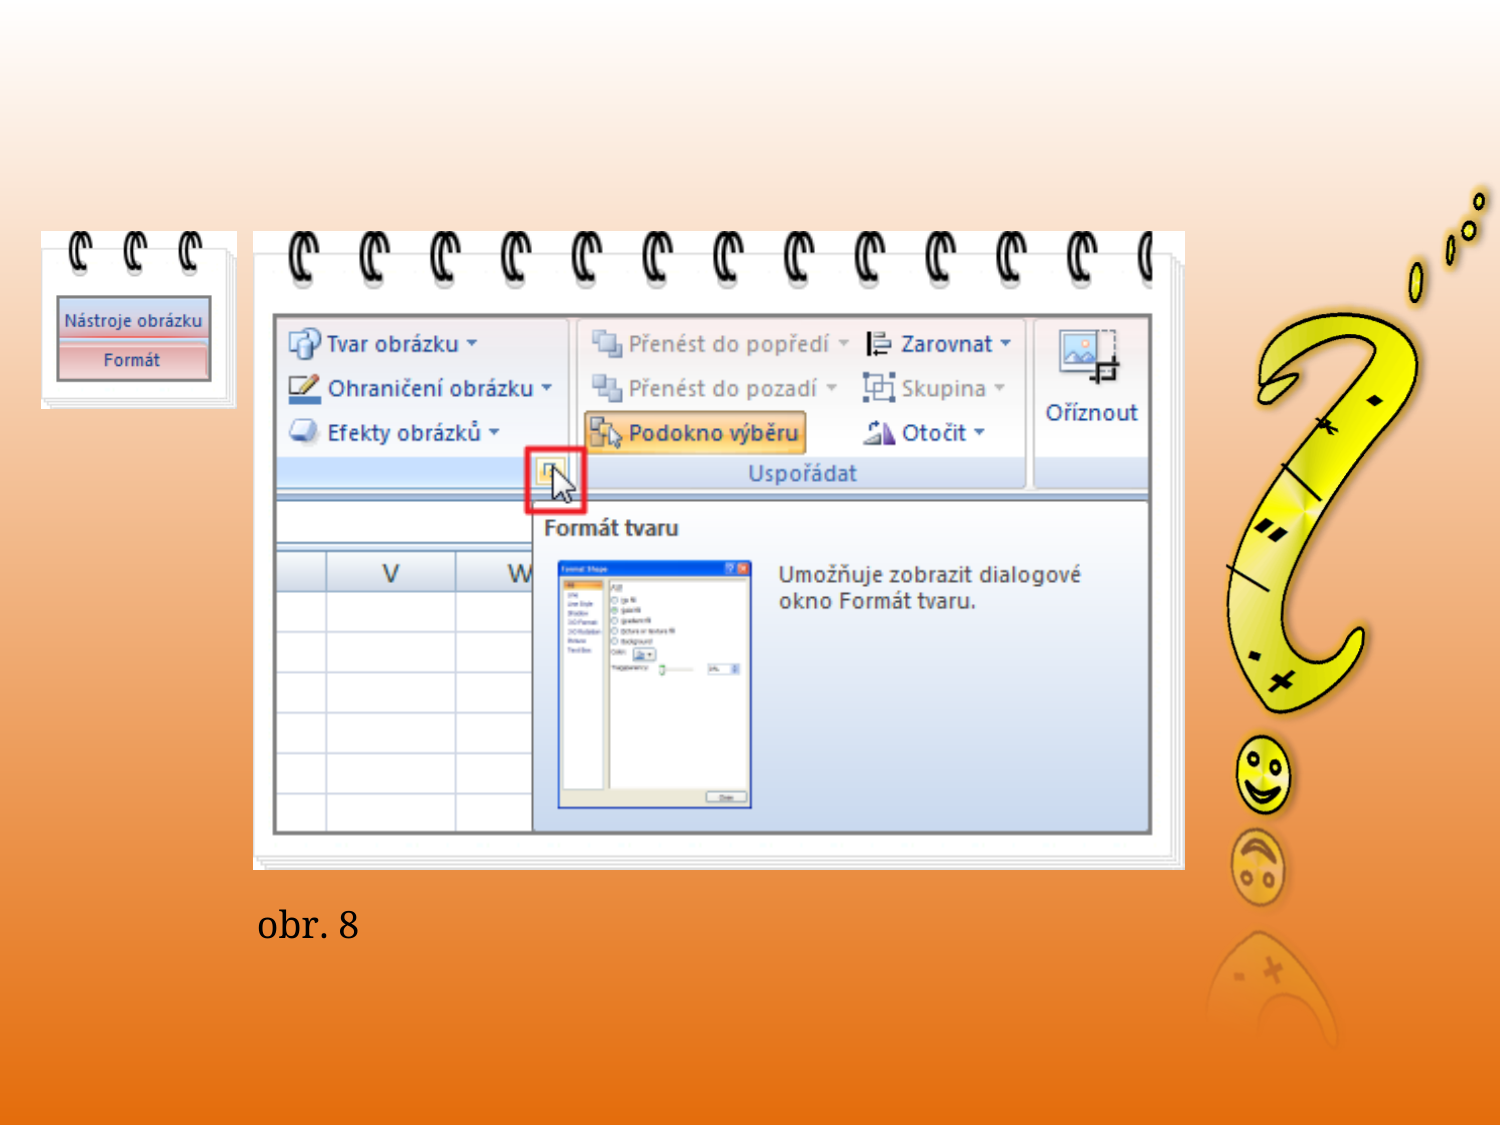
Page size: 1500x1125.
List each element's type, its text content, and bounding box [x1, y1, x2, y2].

text_box obr. 8 [242, 893, 408, 954]
picture [41, 231, 237, 409]
picture [253, 160, 1500, 1125]
